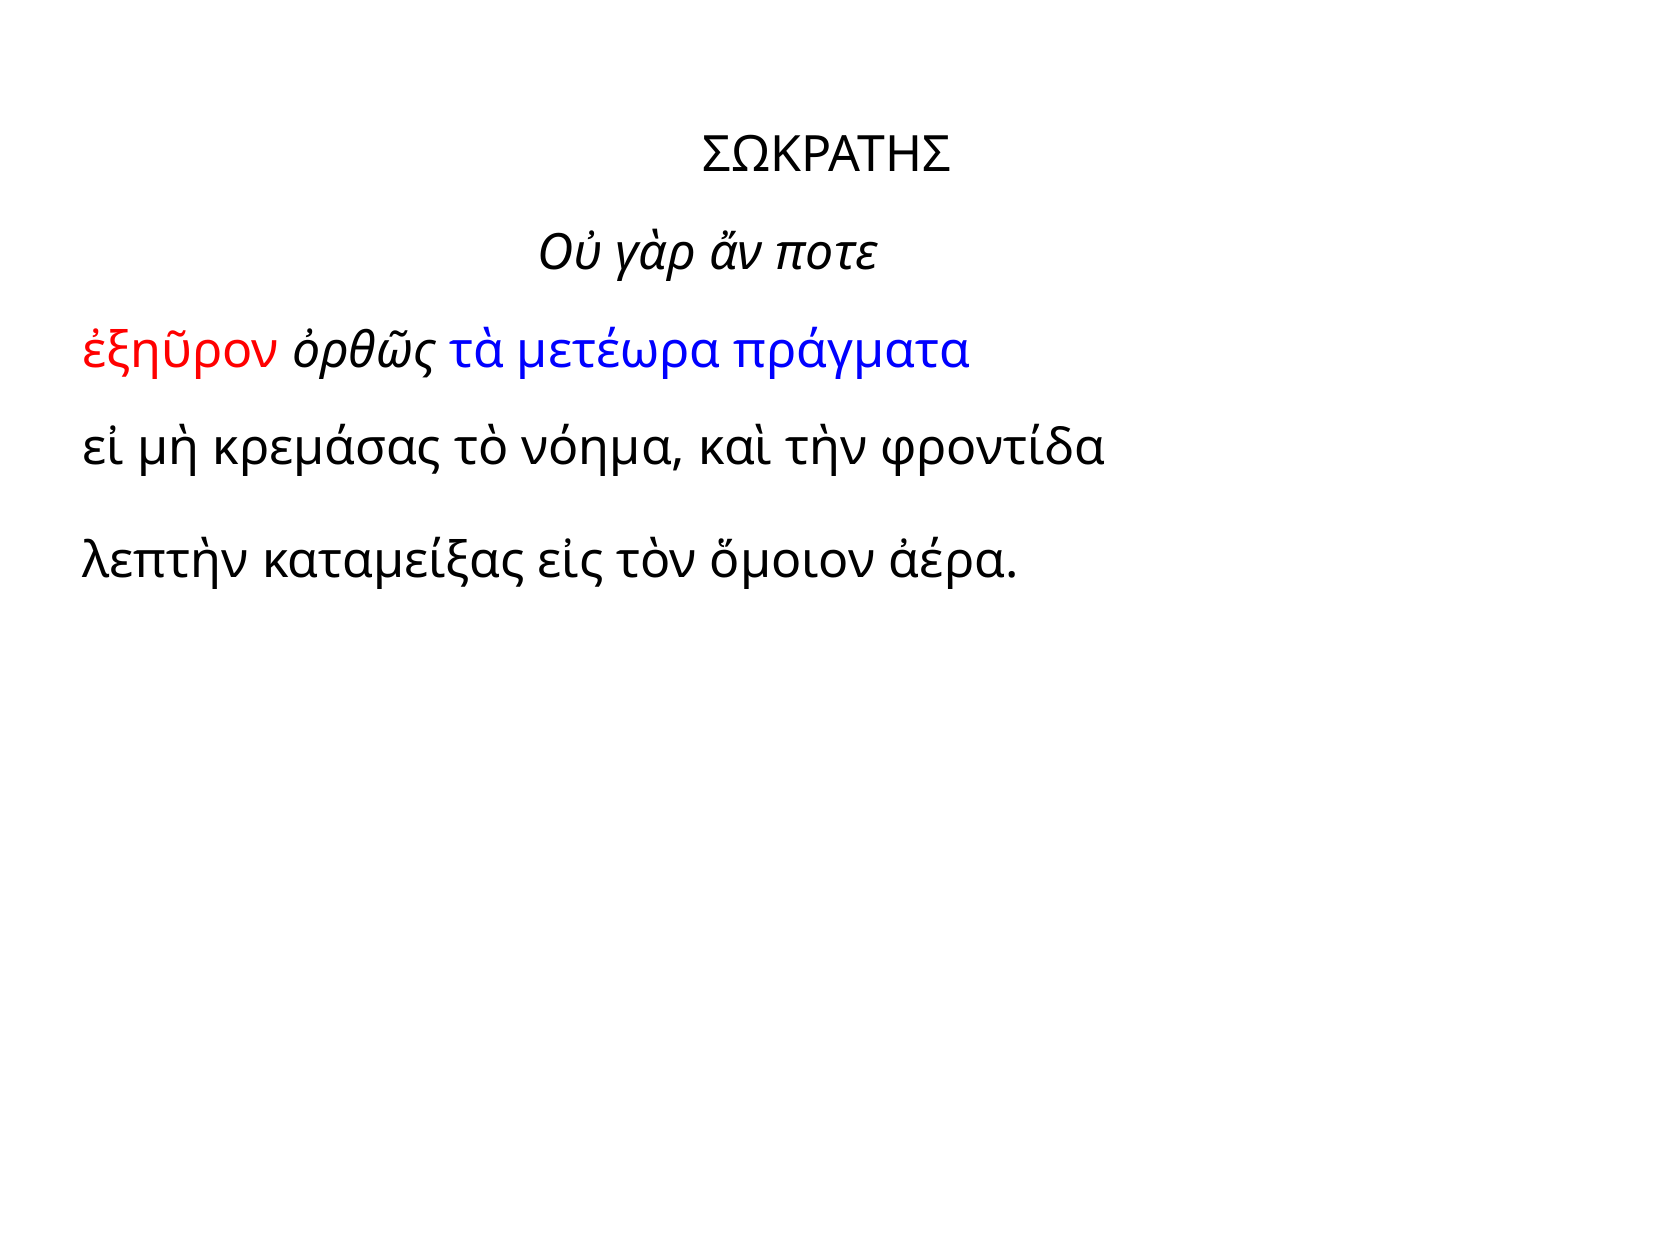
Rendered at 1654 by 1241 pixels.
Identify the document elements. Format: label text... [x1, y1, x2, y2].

list ΣΩΚΡΑΤΗΣ Οὐ γὰρ ἄν ποτε ἐξηῦρον ὀρθῶς τὰ μετέωρα πράγματα εἰ μὴ κρεμάσας τὸ νόημα, καὶ τὴν φροντίδα λεπτὴν καταμείξας εἰς τὸν ὅμοιον ἀέρα. [82, 118, 1571, 1121]
